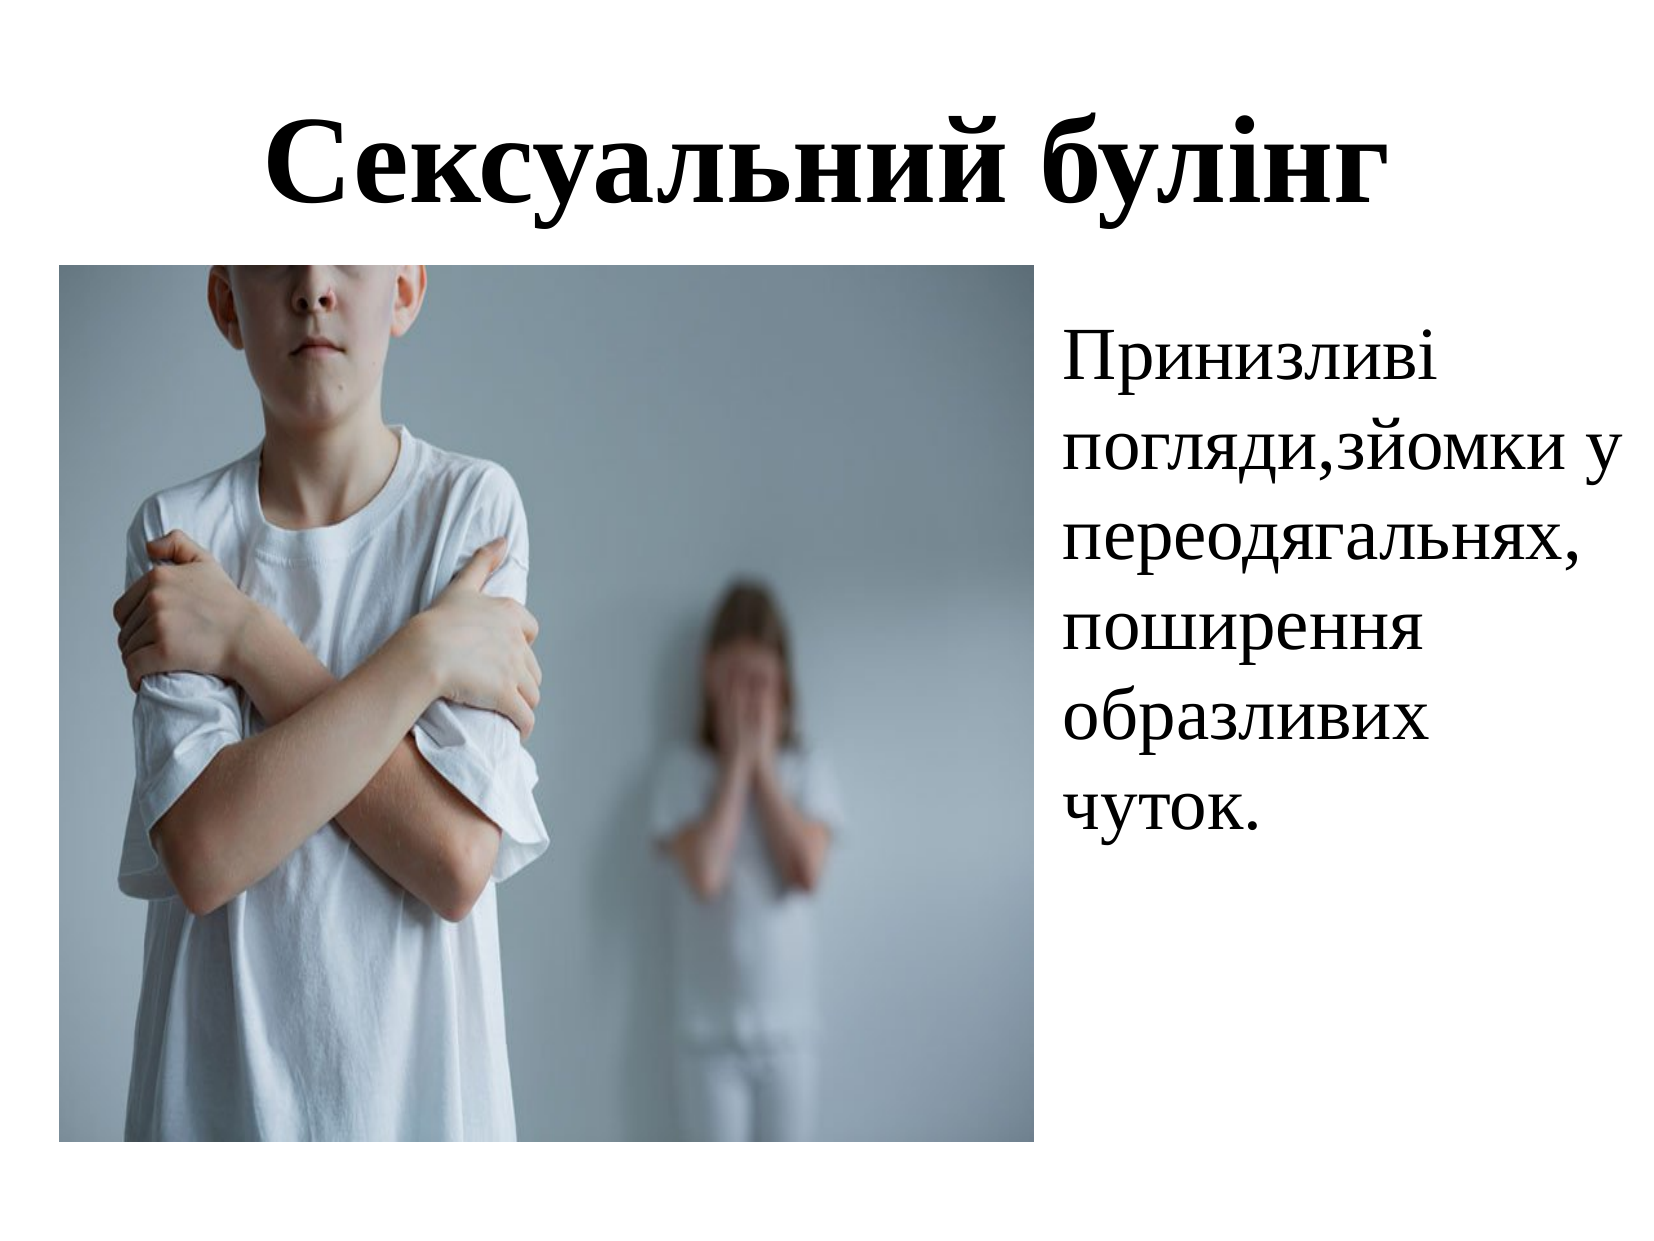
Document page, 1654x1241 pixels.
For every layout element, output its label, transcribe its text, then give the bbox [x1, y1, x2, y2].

picture [59, 265, 1034, 1142]
subtitle Принизливі погляди,зйомки у переодягальнях, поширення образливих чуток. [1062, 242, 1625, 906]
title Сексуальний булінг [82, 49, 1571, 257]
